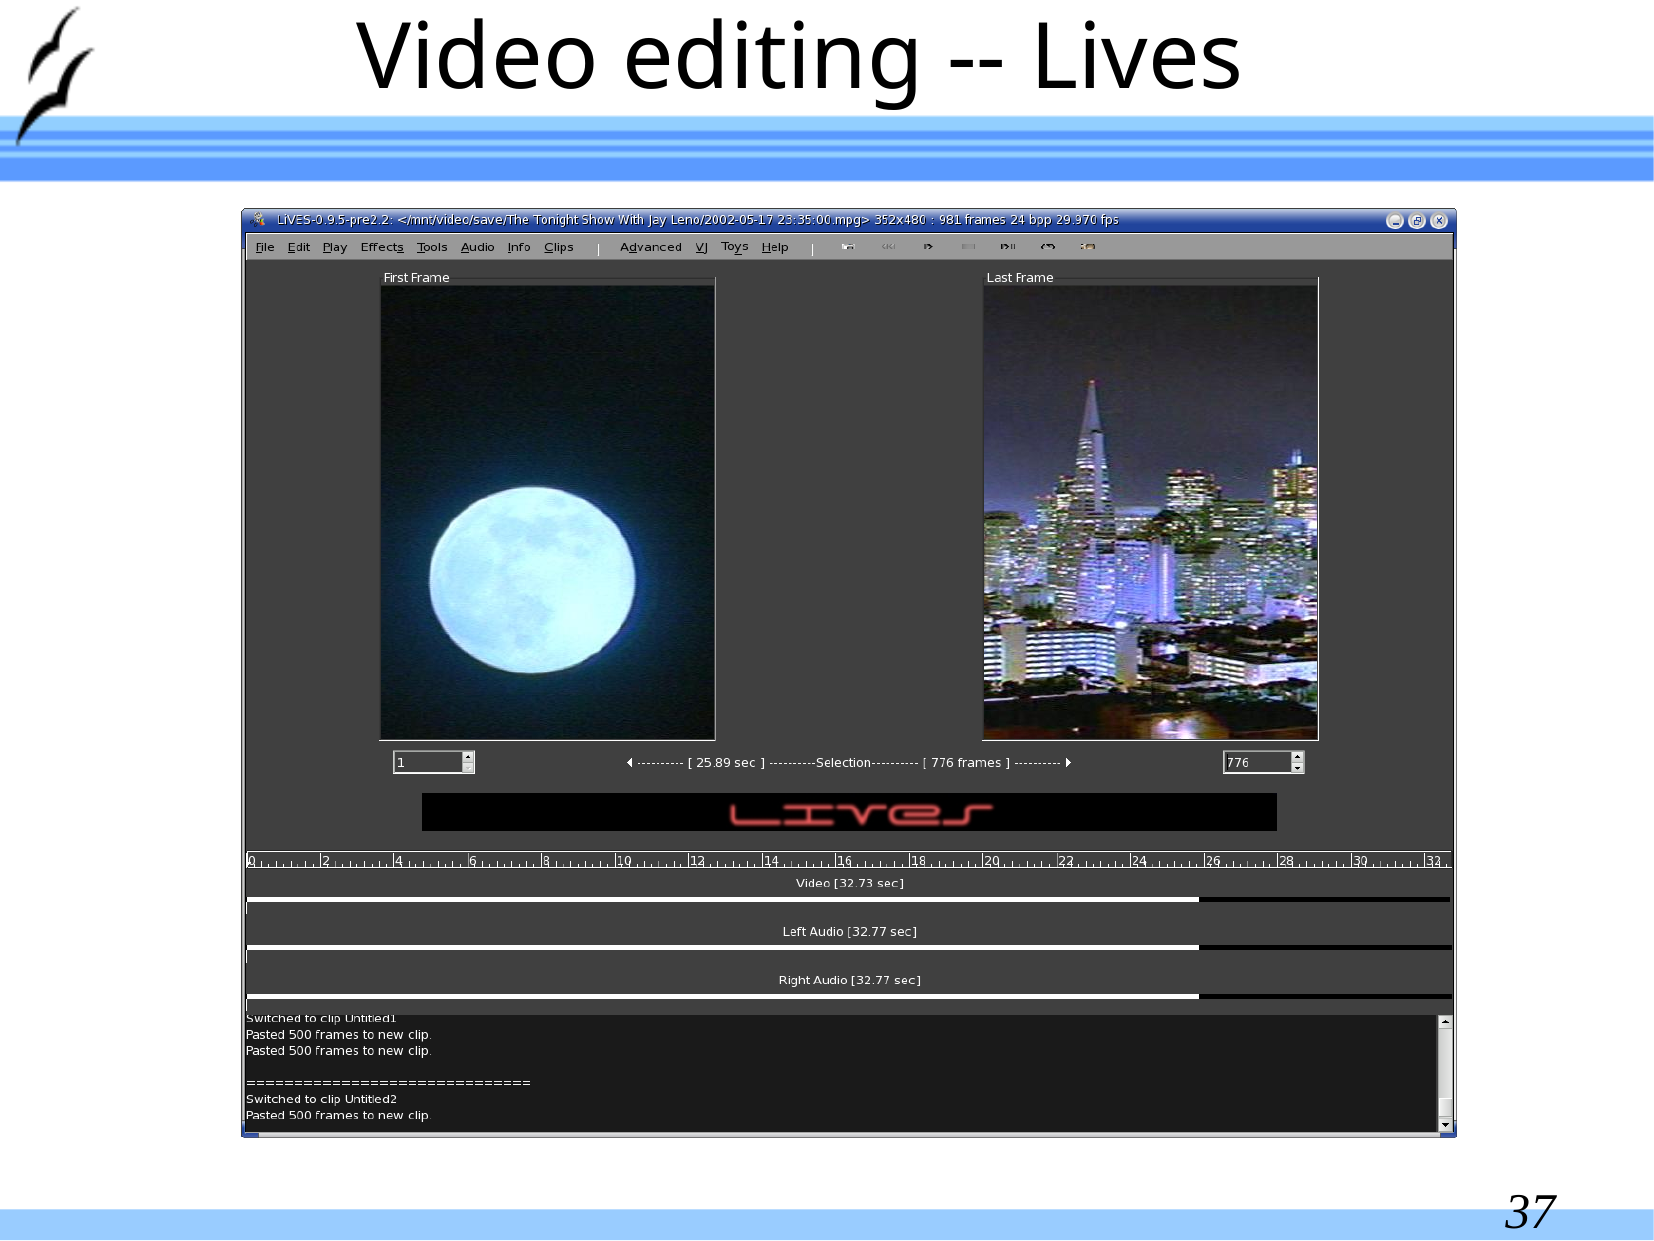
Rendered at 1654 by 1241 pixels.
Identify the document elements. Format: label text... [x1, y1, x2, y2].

title Video editing -- Lives [94, 0, 1507, 121]
picture [0, 0, 1654, 188]
picture [241, 208, 1457, 1138]
